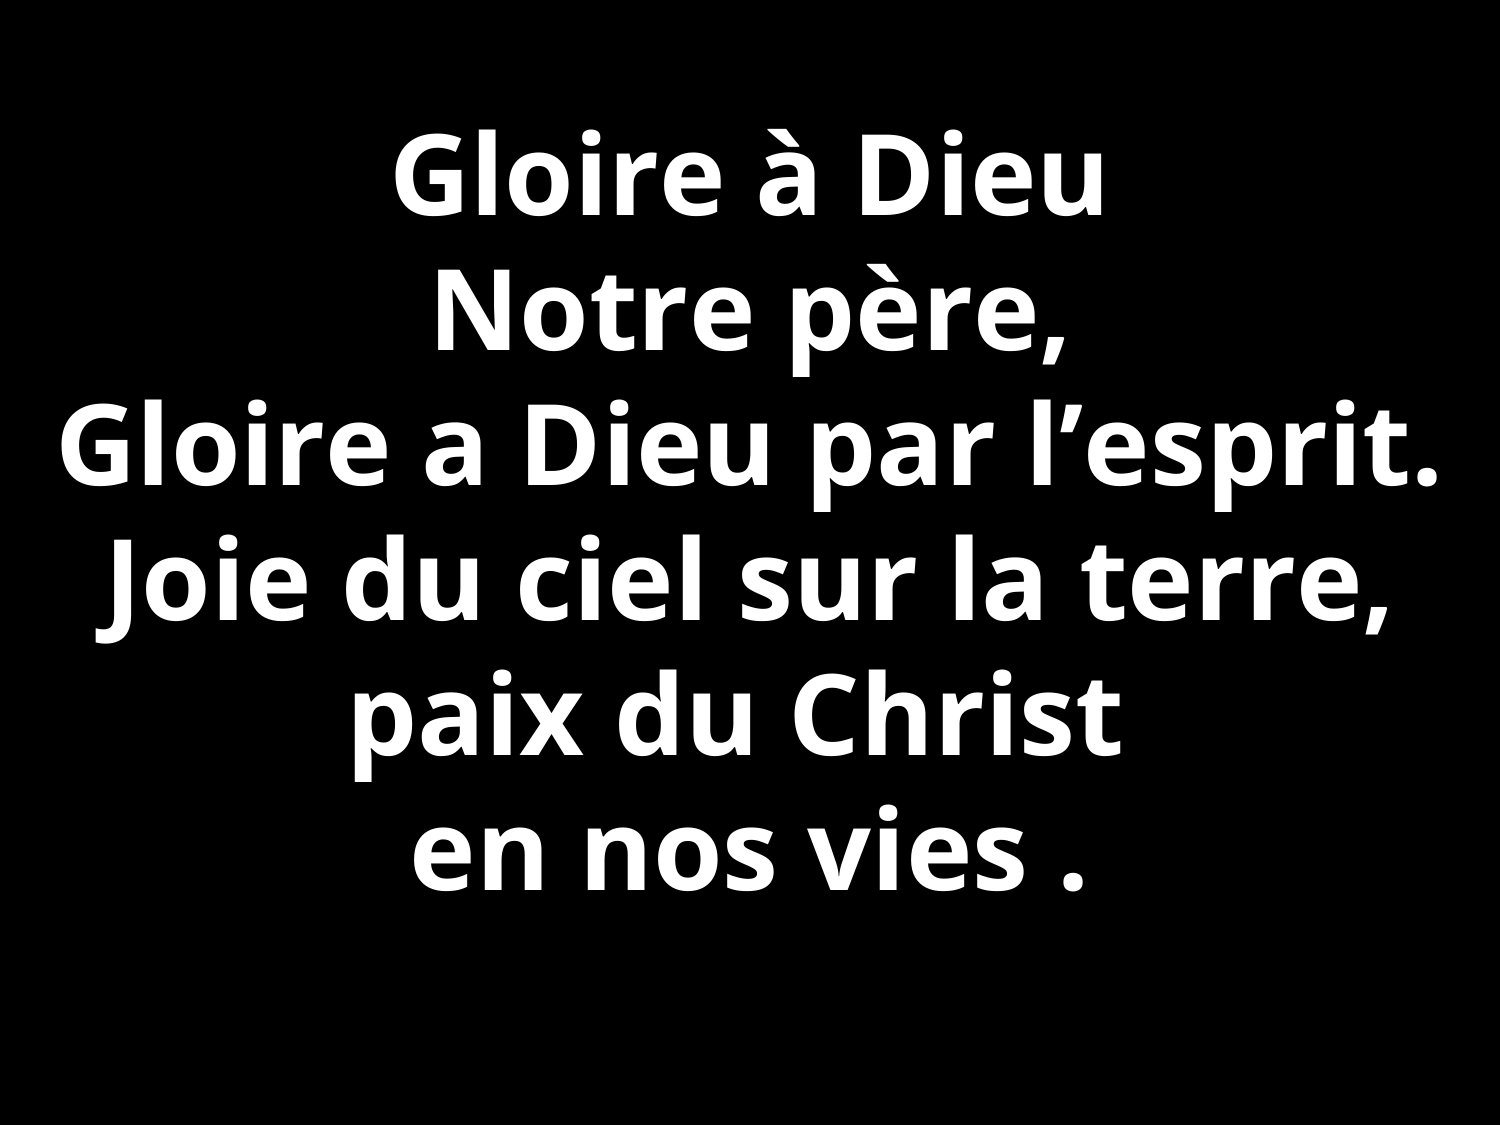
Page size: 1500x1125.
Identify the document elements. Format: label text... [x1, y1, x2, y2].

text_box Gloire à Dieu Notre père, Gloire a Dieu par l’esprit. Joie du ciel sur la terre, paix du Christ en nos vies . [0, 66, 1500, 591]
